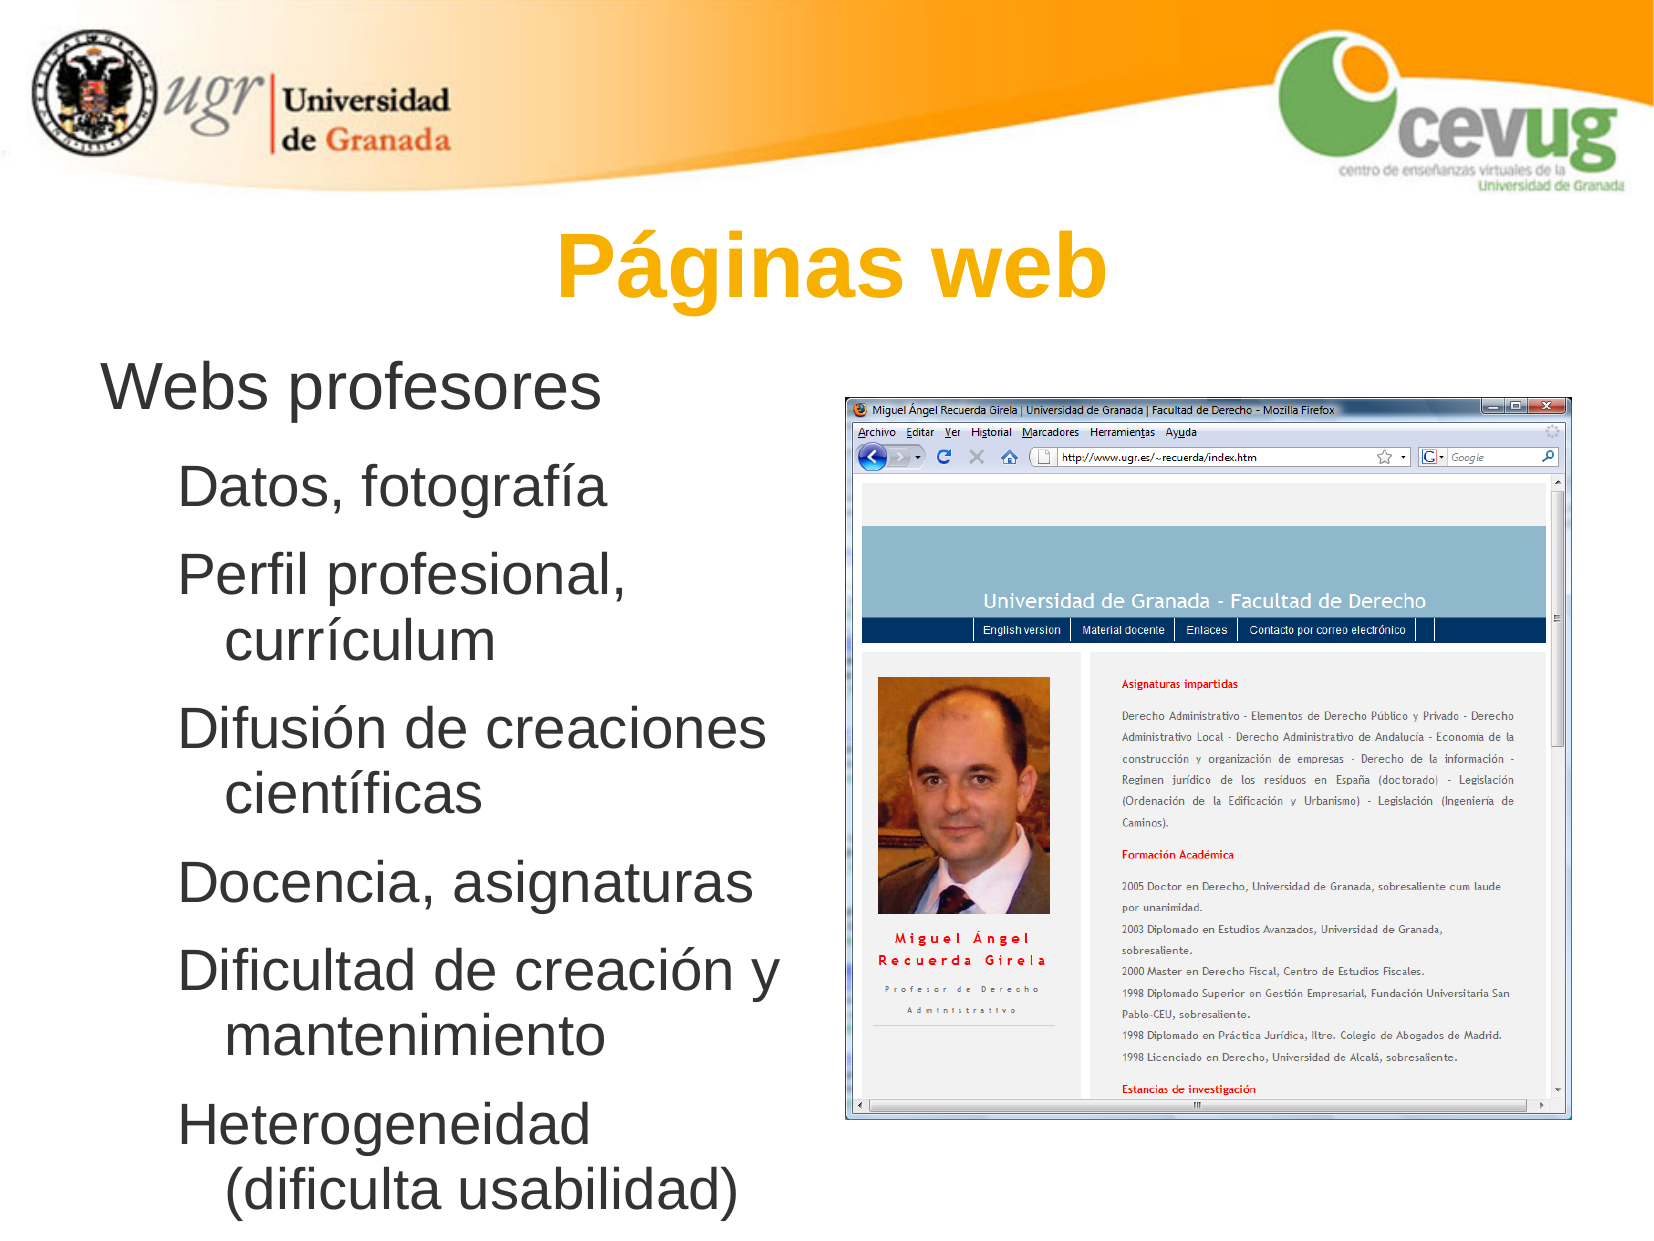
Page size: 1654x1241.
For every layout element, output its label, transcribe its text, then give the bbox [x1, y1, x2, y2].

picture [845, 397, 1572, 1120]
title Páginas web [88, 177, 1577, 355]
list Webs profesores Datos, fotografía Perfil profesional, currículum Difusión de creaciones científicas Docencia, asignaturas Dificultad de creación y mantenimiento Heterogeneidad (dificulta usabilidad) [82, 349, 809, 1220]
